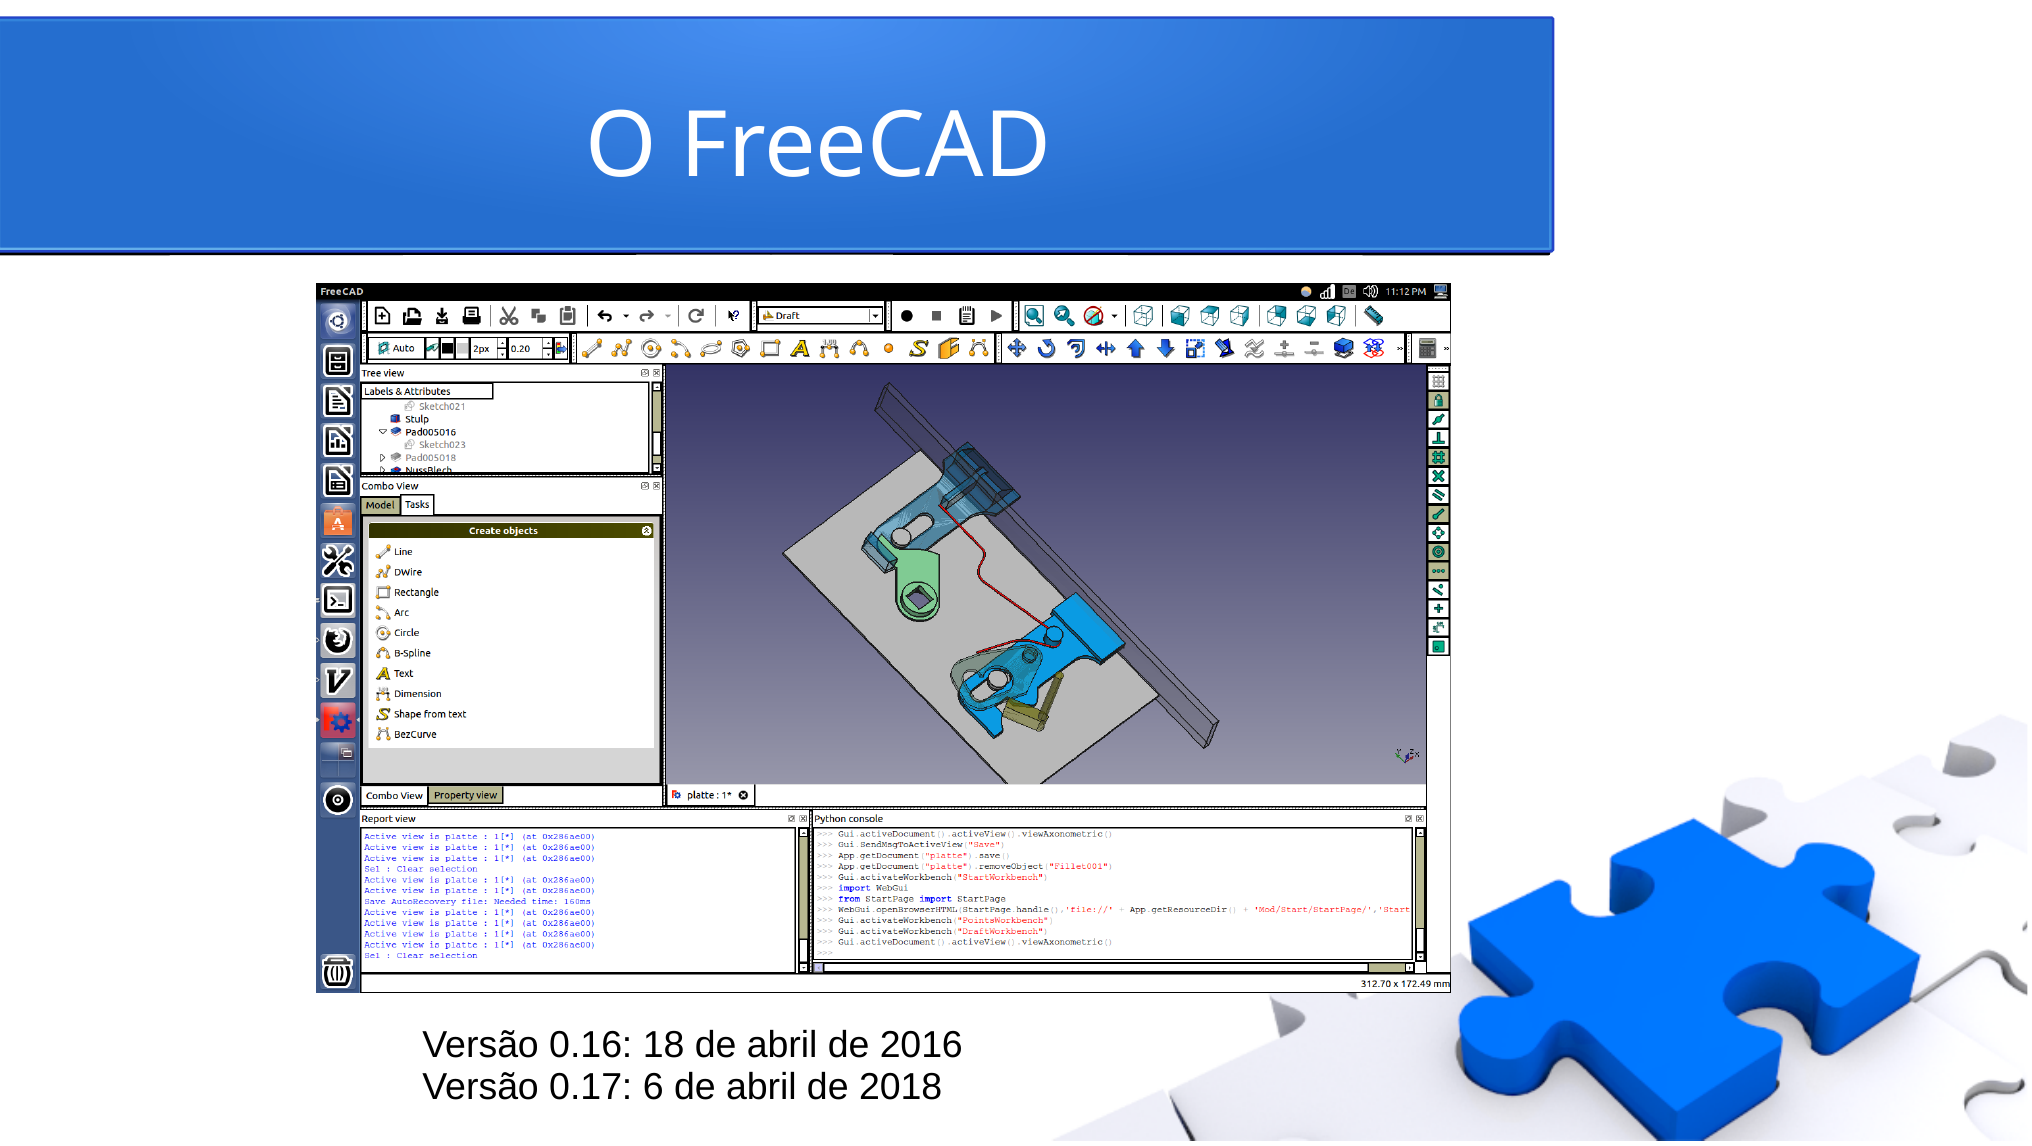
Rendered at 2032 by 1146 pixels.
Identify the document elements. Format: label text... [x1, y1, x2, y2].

title O FreeCAD [101, 45, 1536, 237]
picture [316, 283, 2028, 1141]
text_box Versão 0.16: 18 de abril de 2016 Versão 0.17: 6 de abril de 2018 [407, 1015, 1058, 1115]
